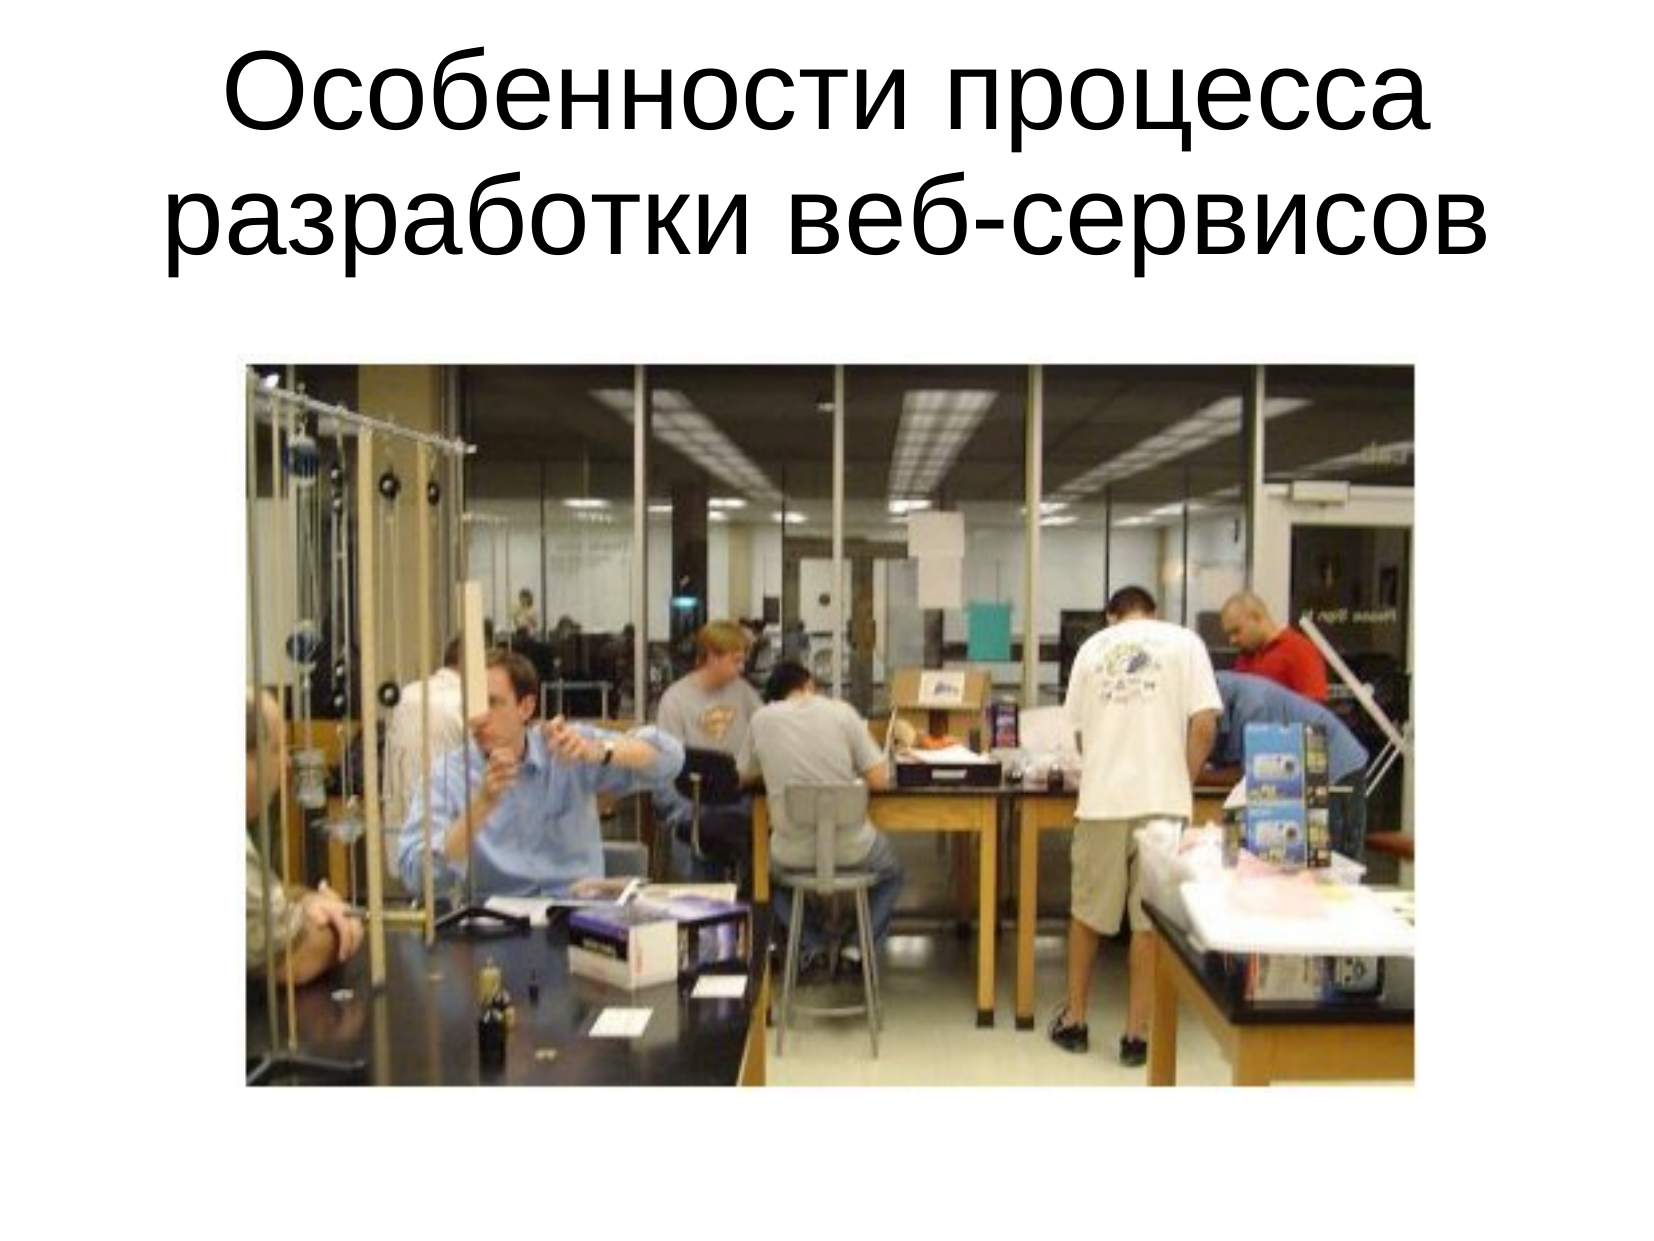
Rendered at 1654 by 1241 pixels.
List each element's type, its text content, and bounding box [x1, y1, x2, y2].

title Особенности процесса разработки веб-сервисов [82, 27, 1571, 279]
picture [236, 354, 1418, 1093]
